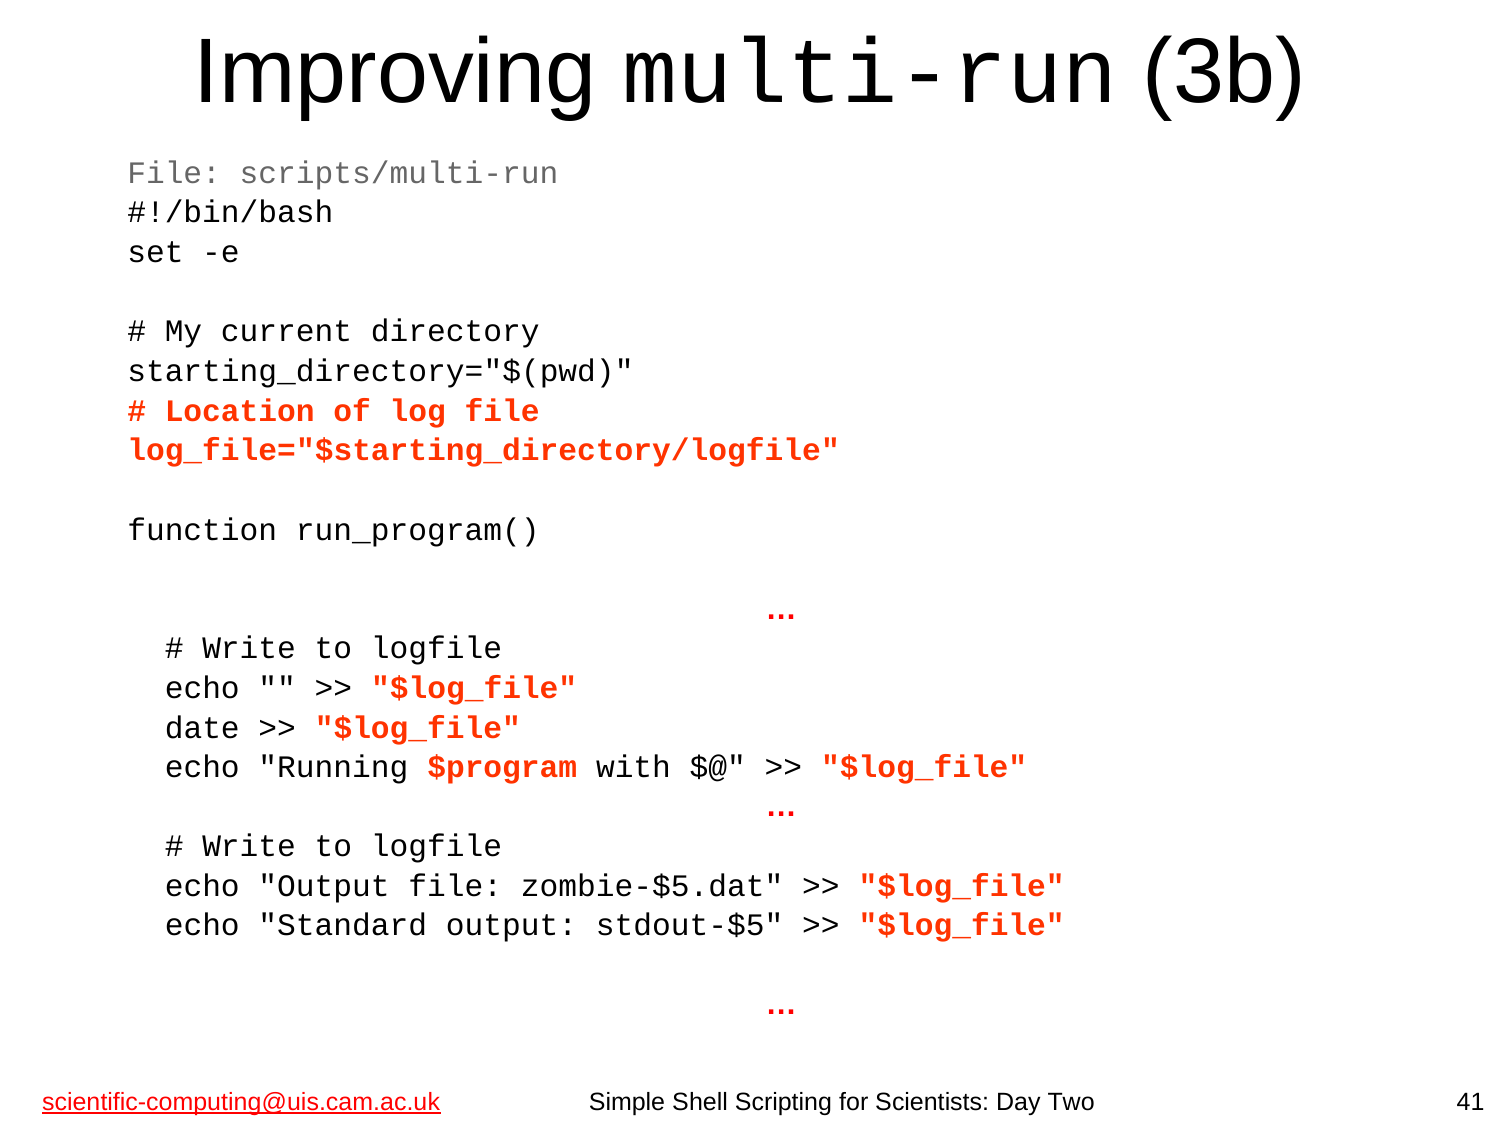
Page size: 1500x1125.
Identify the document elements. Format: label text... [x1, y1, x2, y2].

list File: scripts/multi-run #!/bin/bash set -e # My current directory starting_directory="$(pwd)" # Location of log file log_file="$starting_directory/logfile" function run_program() … # Write to logfile echo "" >> "$log_file" date >> "$log_file" echo "Running $program with $@" >> "$log_file" … # Write to logfile echo "Output file: zombie-$5.dat" >> "$log_file" echo "Standard output: stdout-$5" >> "$log_file" … [112, 149, 1450, 1108]
title Improving multi-run (3b) [87, 11, 1413, 138]
